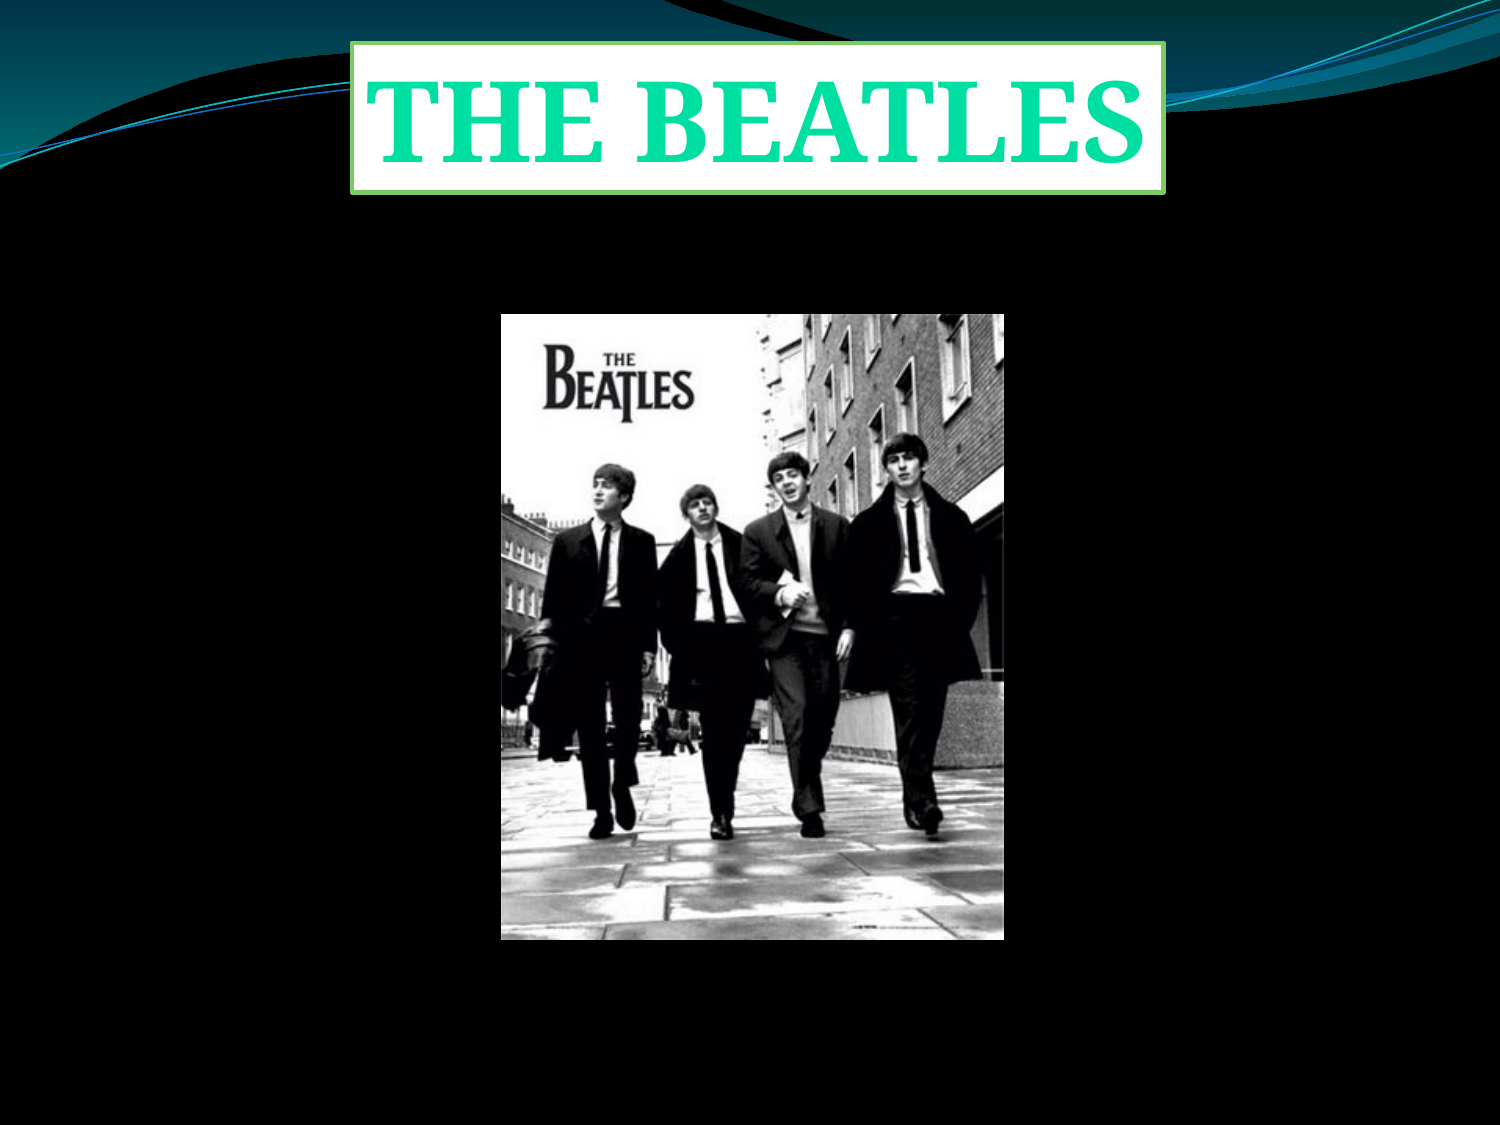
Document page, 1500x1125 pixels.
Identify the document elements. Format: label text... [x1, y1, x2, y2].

picture [501, 314, 1004, 940]
text_box THE BEATLES [351, 42, 1164, 193]
